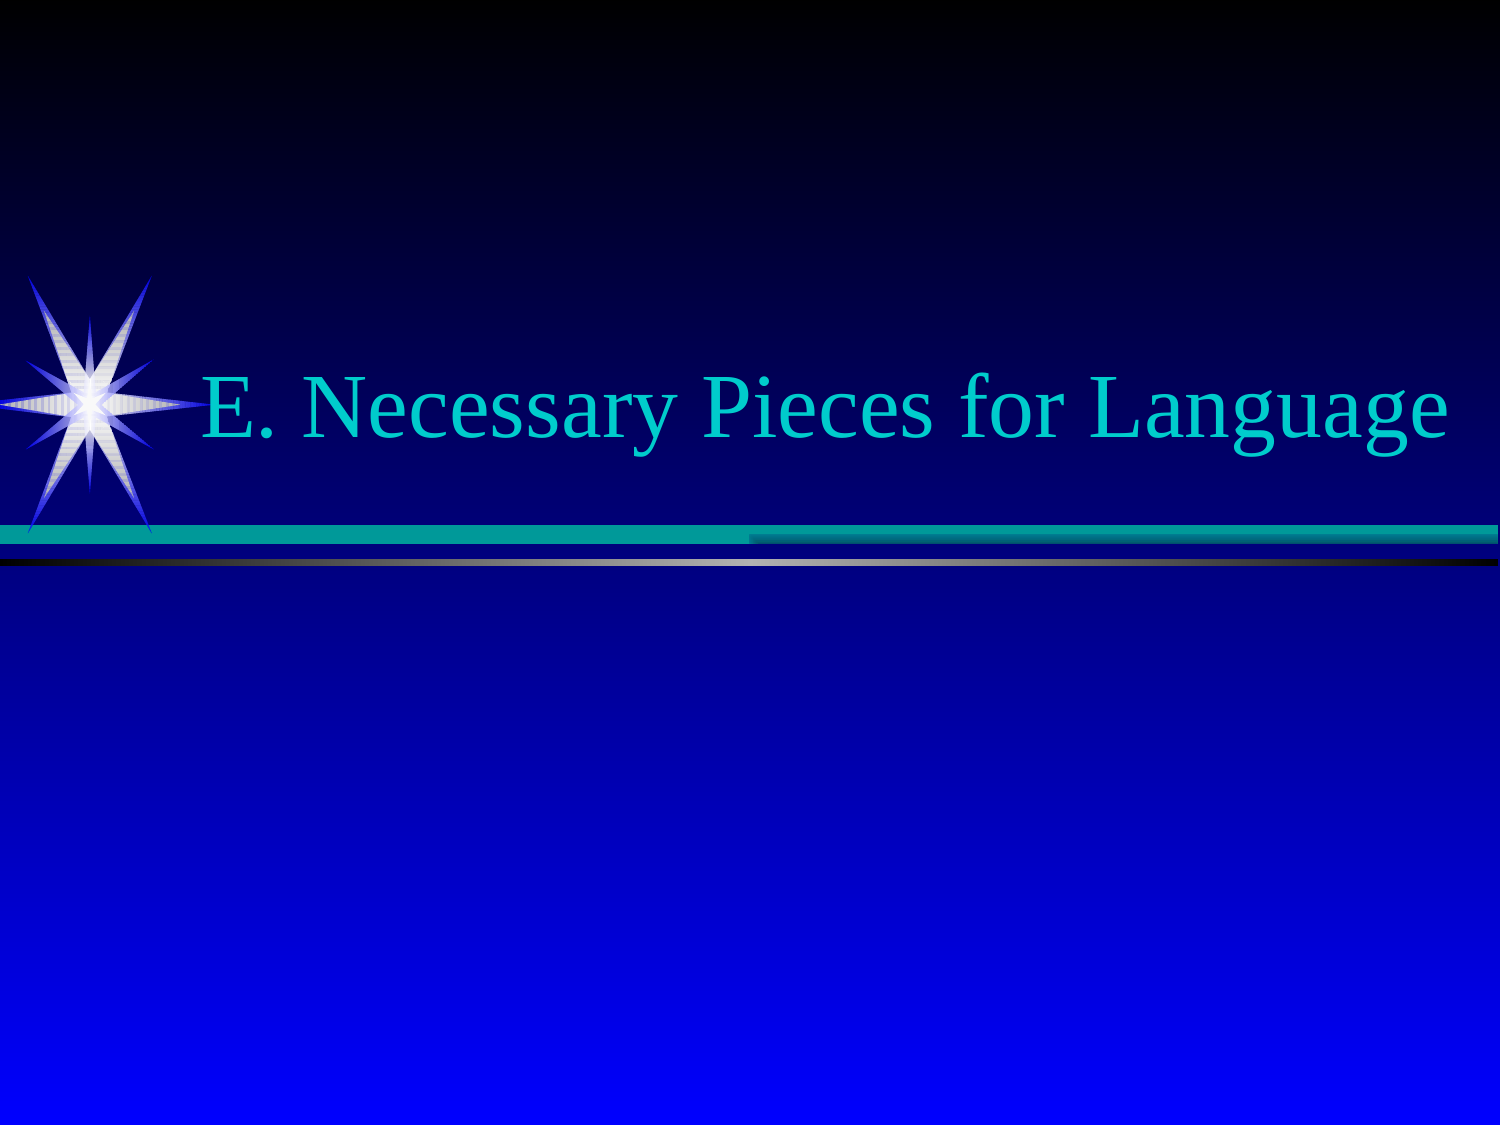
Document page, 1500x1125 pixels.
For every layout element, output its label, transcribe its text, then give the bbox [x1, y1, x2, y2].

text_box æ [35, 297, 45, 303]
text_box æ [135, 506, 144, 512]
text_box æ [135, 297, 144, 303]
text_box æ [187, 401, 193, 408]
text_box æ [35, 506, 45, 512]
title E. Necessary Pieces for Language [200, 312, 1476, 501]
